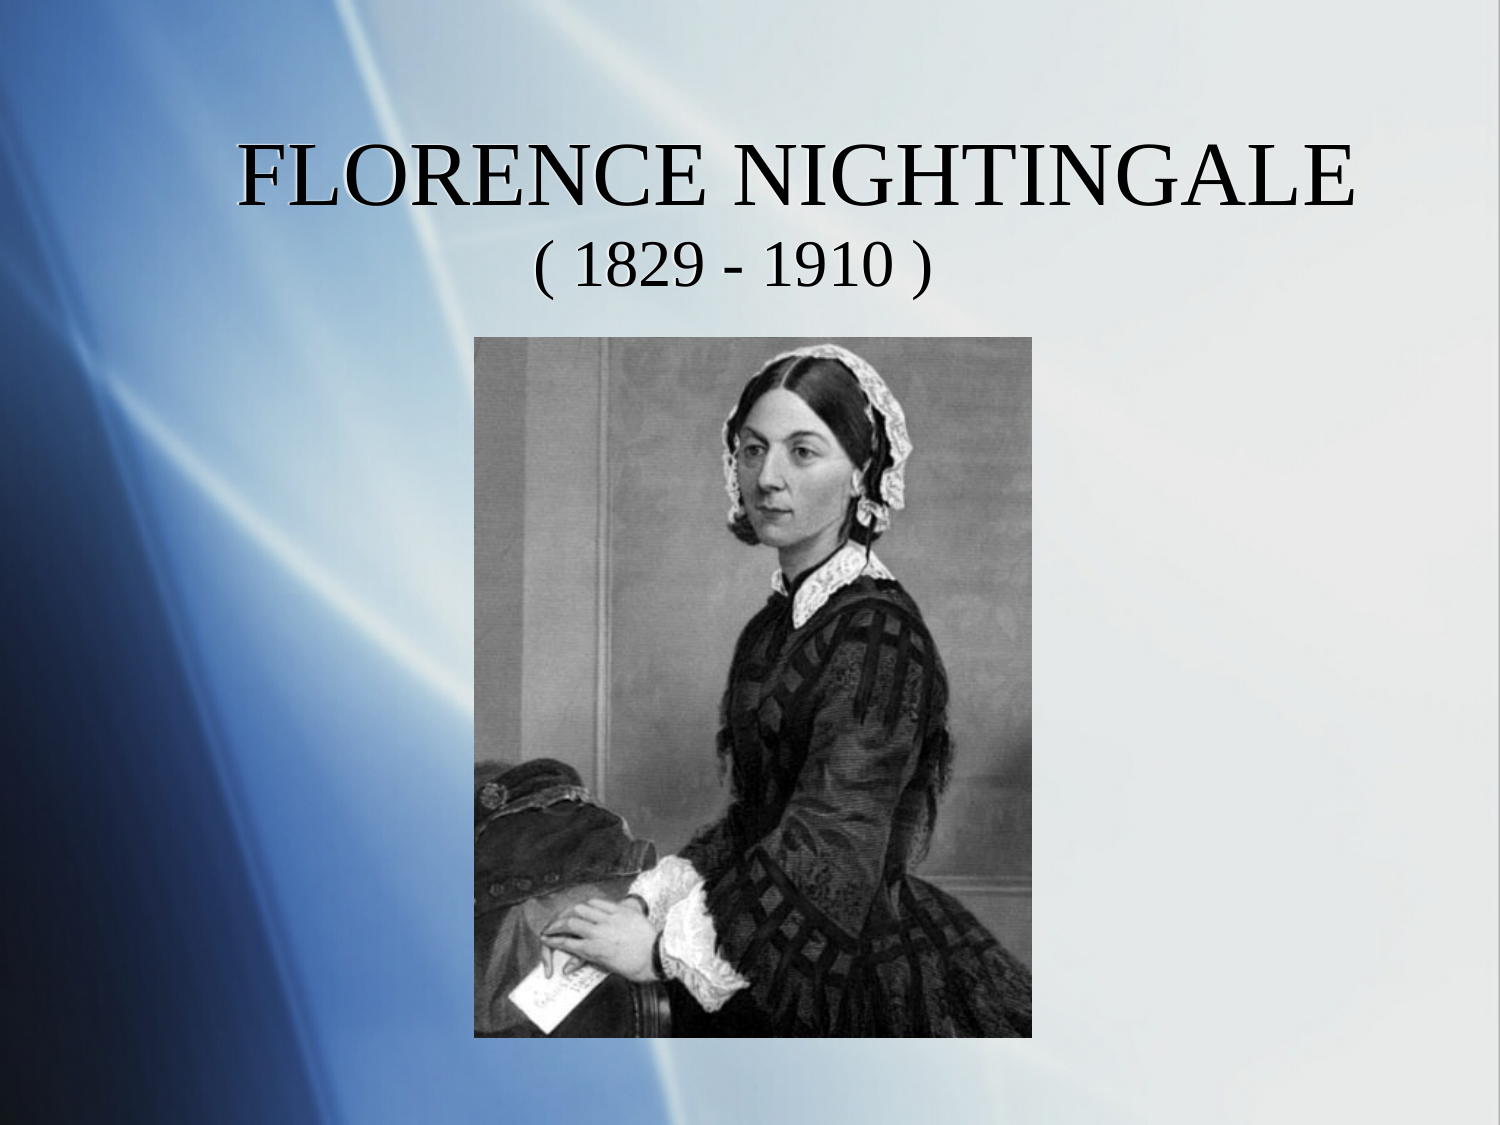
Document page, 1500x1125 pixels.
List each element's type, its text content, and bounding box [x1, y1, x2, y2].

subtitle ( 1829 - 1910 ) [512, 212, 950, 313]
title FLORENCE NIGHTINGALE [99, 75, 1375, 263]
picture [0, 0, 1500, 1125]
